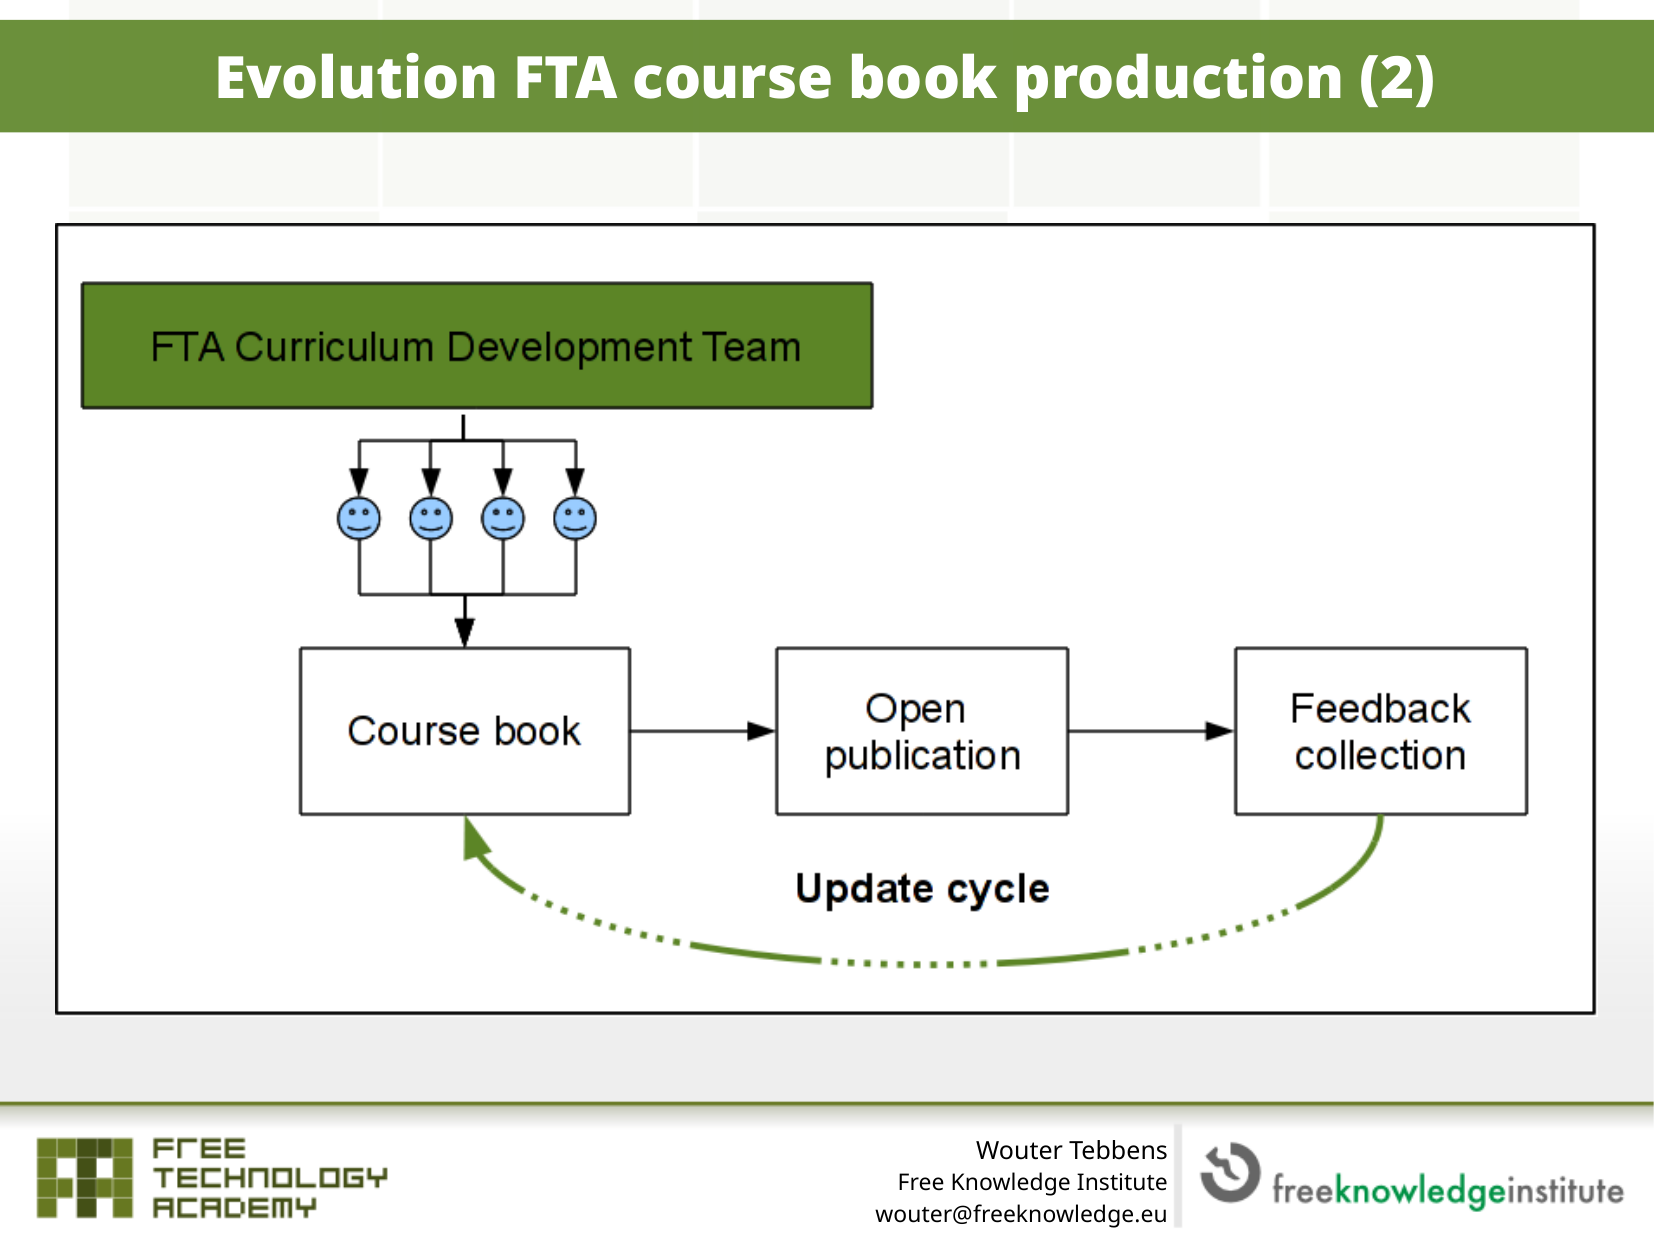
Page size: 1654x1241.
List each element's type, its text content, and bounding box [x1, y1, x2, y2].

title Evolution FTA course book production (2) [37, 33, 1613, 119]
picture [0, 133, 1654, 1241]
picture [0, 0, 1654, 19]
